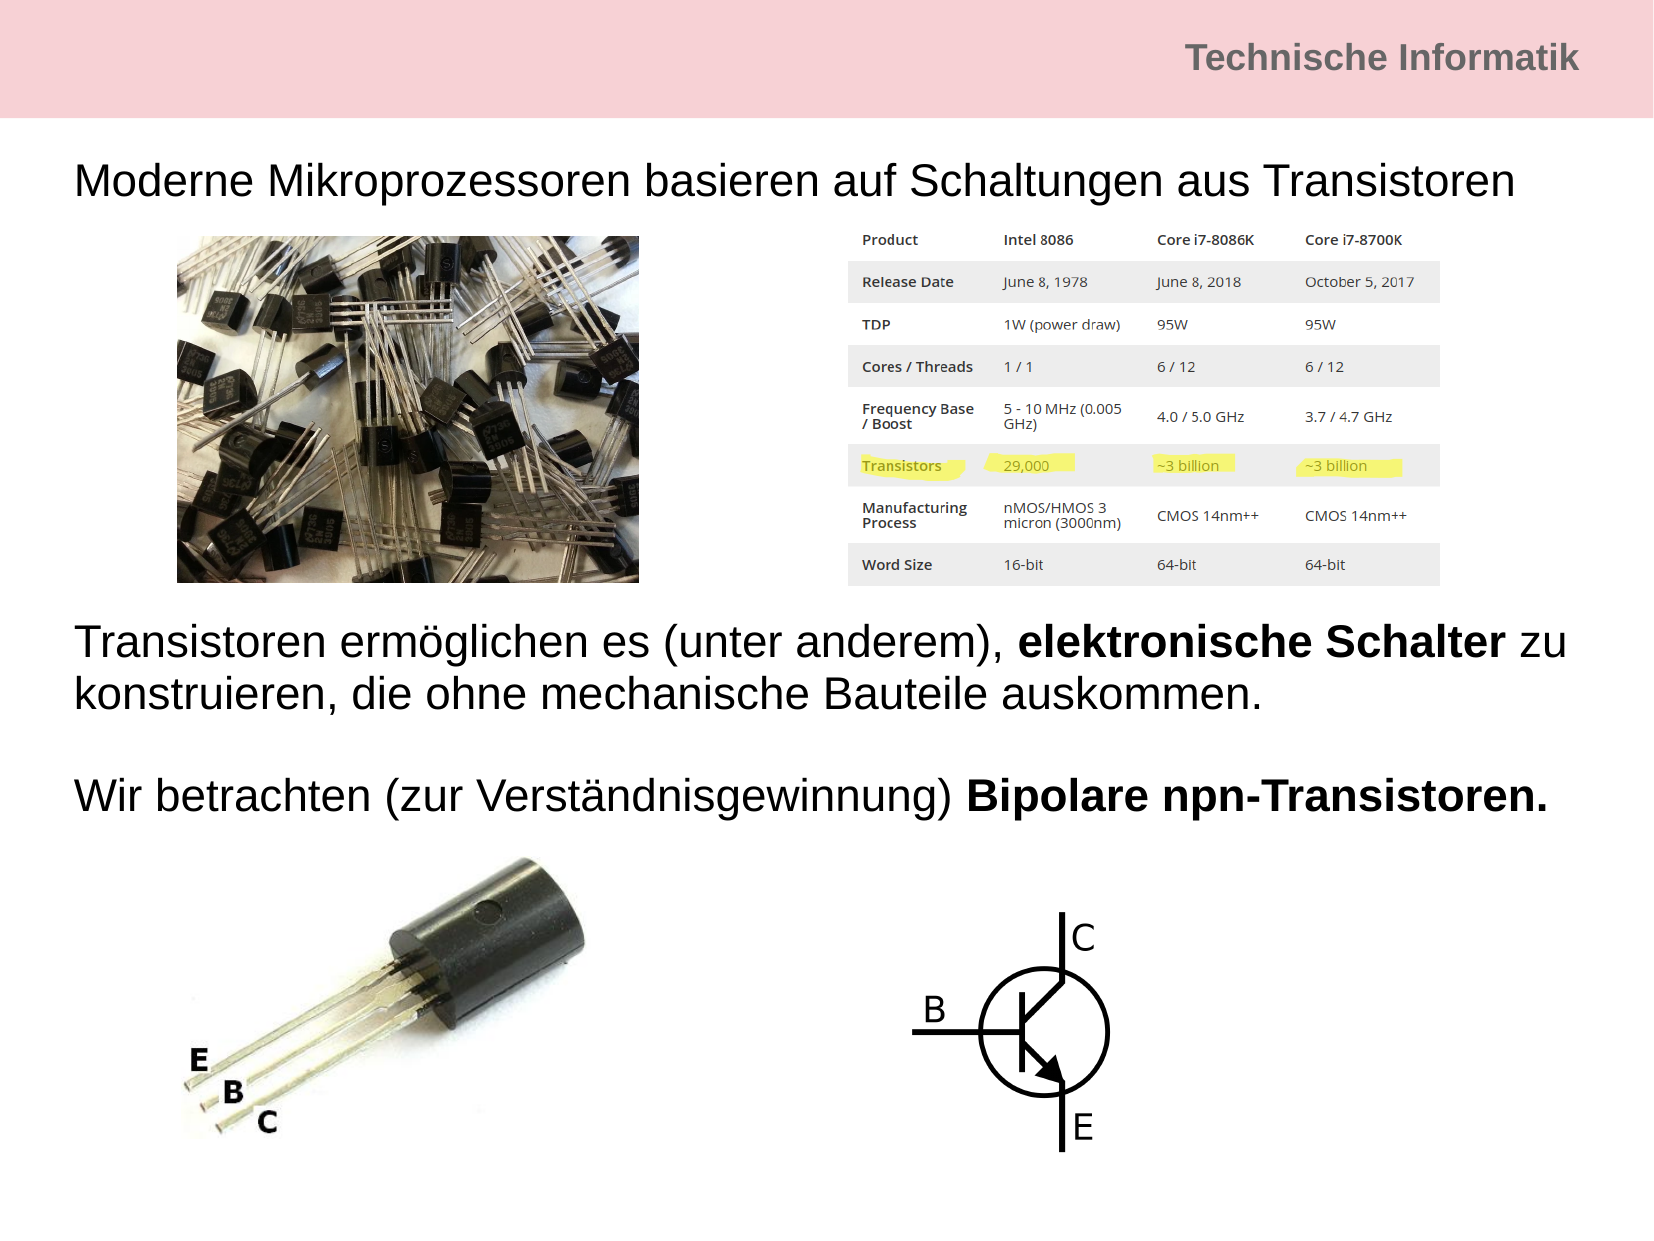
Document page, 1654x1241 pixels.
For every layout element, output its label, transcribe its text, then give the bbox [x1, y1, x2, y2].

picture [181, 856, 591, 1139]
text_box Moderne Mikroprozessoren basieren auf Schaltungen aus Transistoren Transistoren ermöglichen es (unter anderem), elektronische Schalter zu konstruieren, die ohne mechanische Bauteile auskommen. Wir betrachten (zur Verständnisgewinnung) Bipolare npn-Transistoren. [59, 147, 1595, 975]
picture [840, 225, 1447, 591]
picture [177, 236, 639, 583]
text_box [0, 0, 1654, 119]
text_box Technische Informatik [915, 29, 1595, 87]
picture [882, 882, 1182, 1182]
